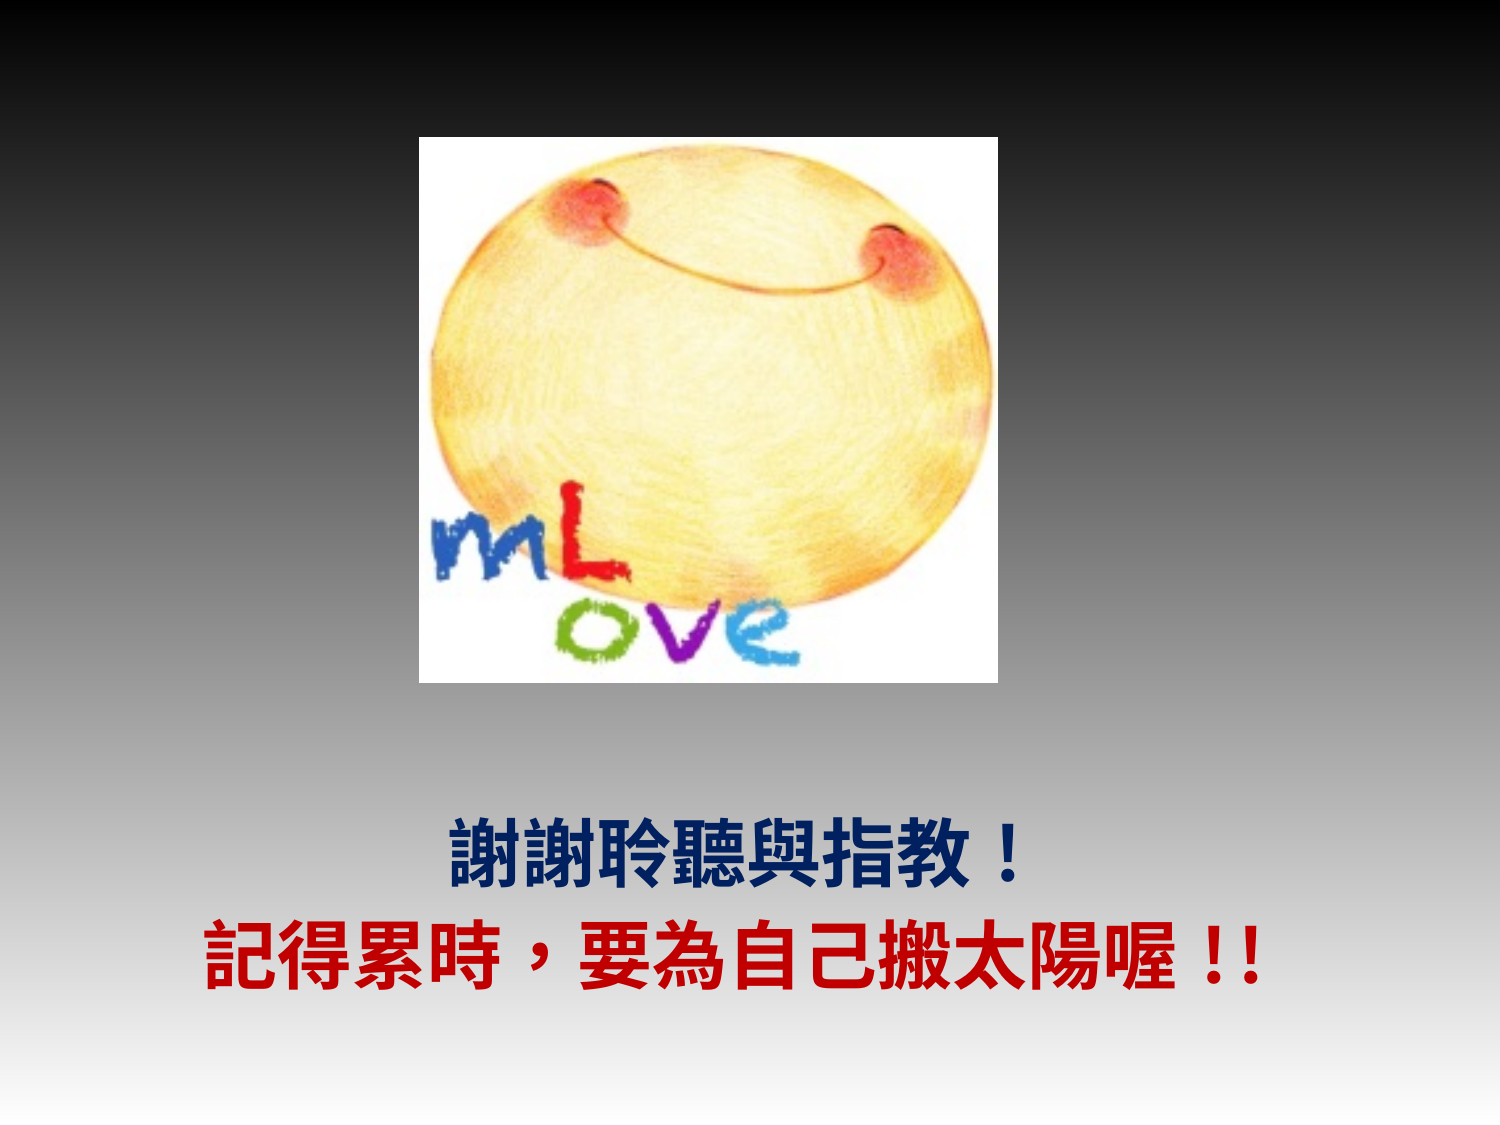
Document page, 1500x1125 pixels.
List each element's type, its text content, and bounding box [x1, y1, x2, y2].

picture [419, 137, 998, 684]
list 謝謝聆聽與指教! 記得累時，要為自己搬太陽喔!! [123, 798, 1349, 1015]
